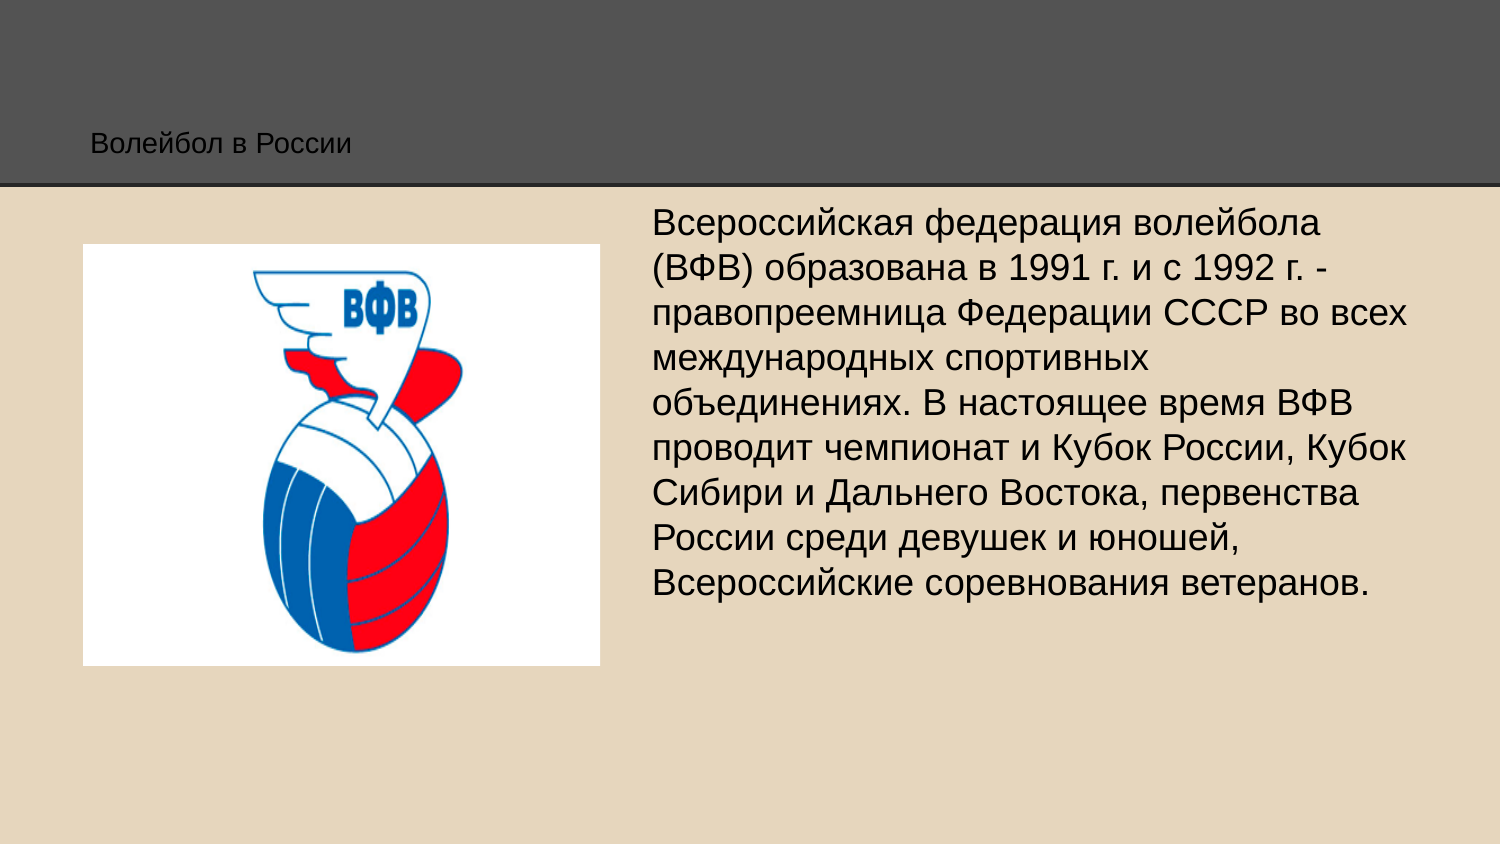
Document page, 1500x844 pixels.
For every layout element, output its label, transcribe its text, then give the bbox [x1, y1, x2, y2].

picture [38, 221, 601, 666]
title Волейбол в России [75, 33, 1425, 175]
list Всероссийская федерация волейбола (ВФВ) образована в 1991 г. и с 1992 г. - правопреемница Федерации СССР во всех международных спортивных объединениях. В настоящее время ВФВ проводит чемпионат и Кубок России, Кубок Сибири и Дальнего Востока, первенства России среди девушек и юношей, Всероссийские соревнования ветеранов. [636, 182, 1425, 808]
